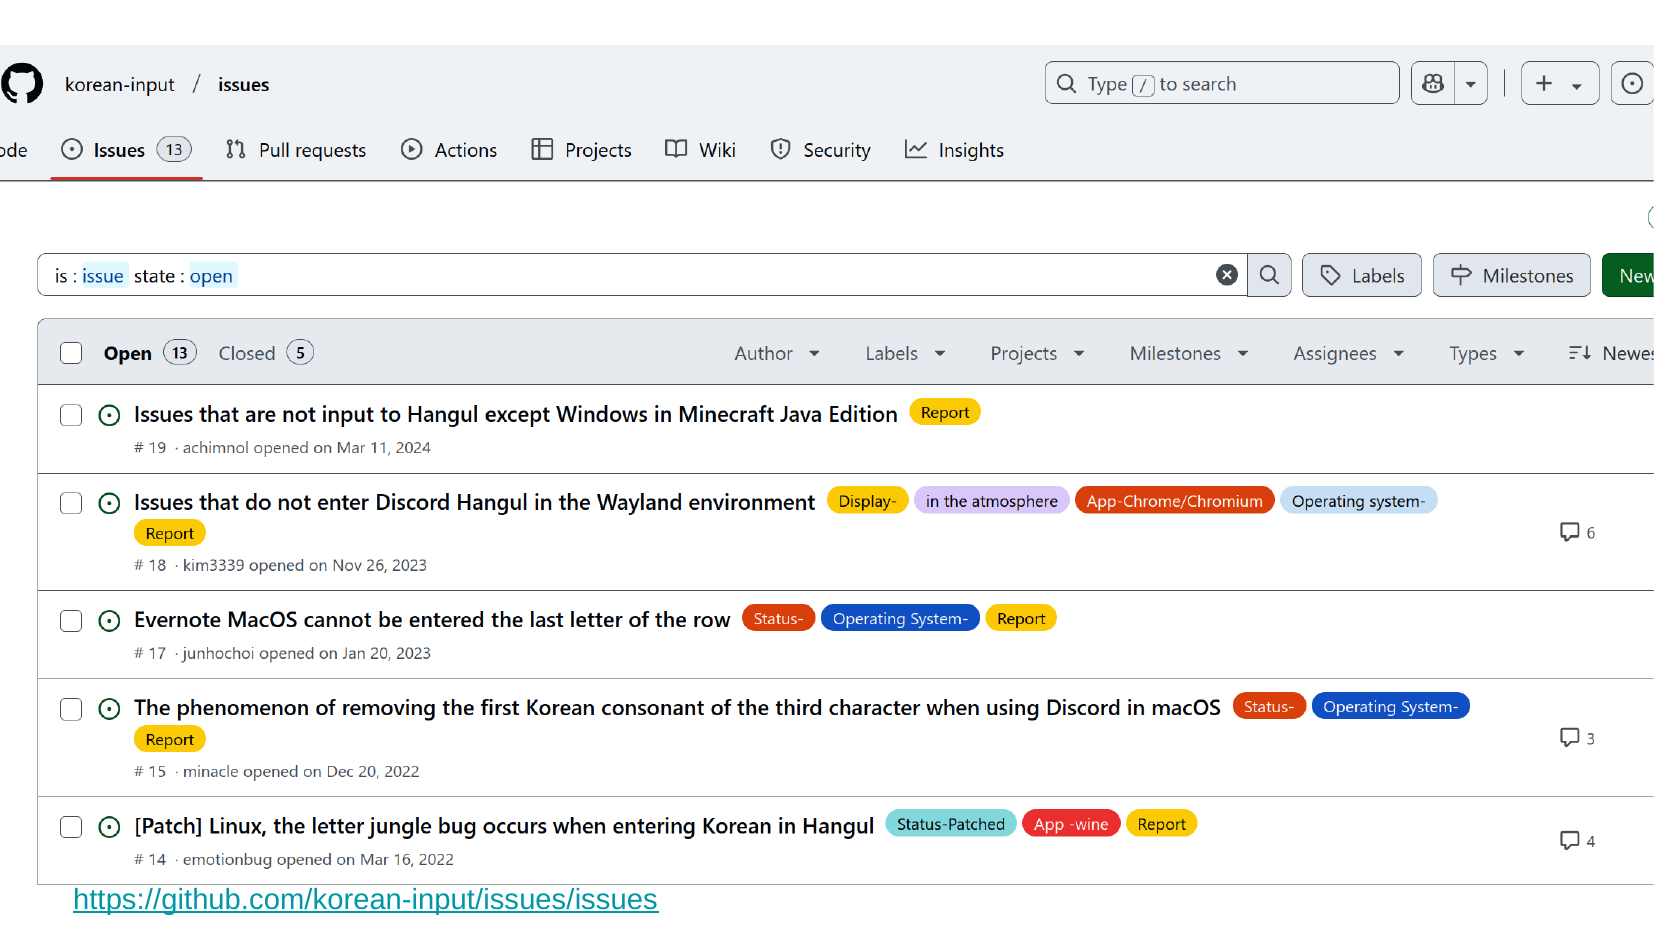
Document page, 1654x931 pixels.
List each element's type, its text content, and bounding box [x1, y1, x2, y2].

picture [0, 45, 1654, 885]
text_box https://github.com/korean-input/issues/issues [58, 865, 1085, 931]
